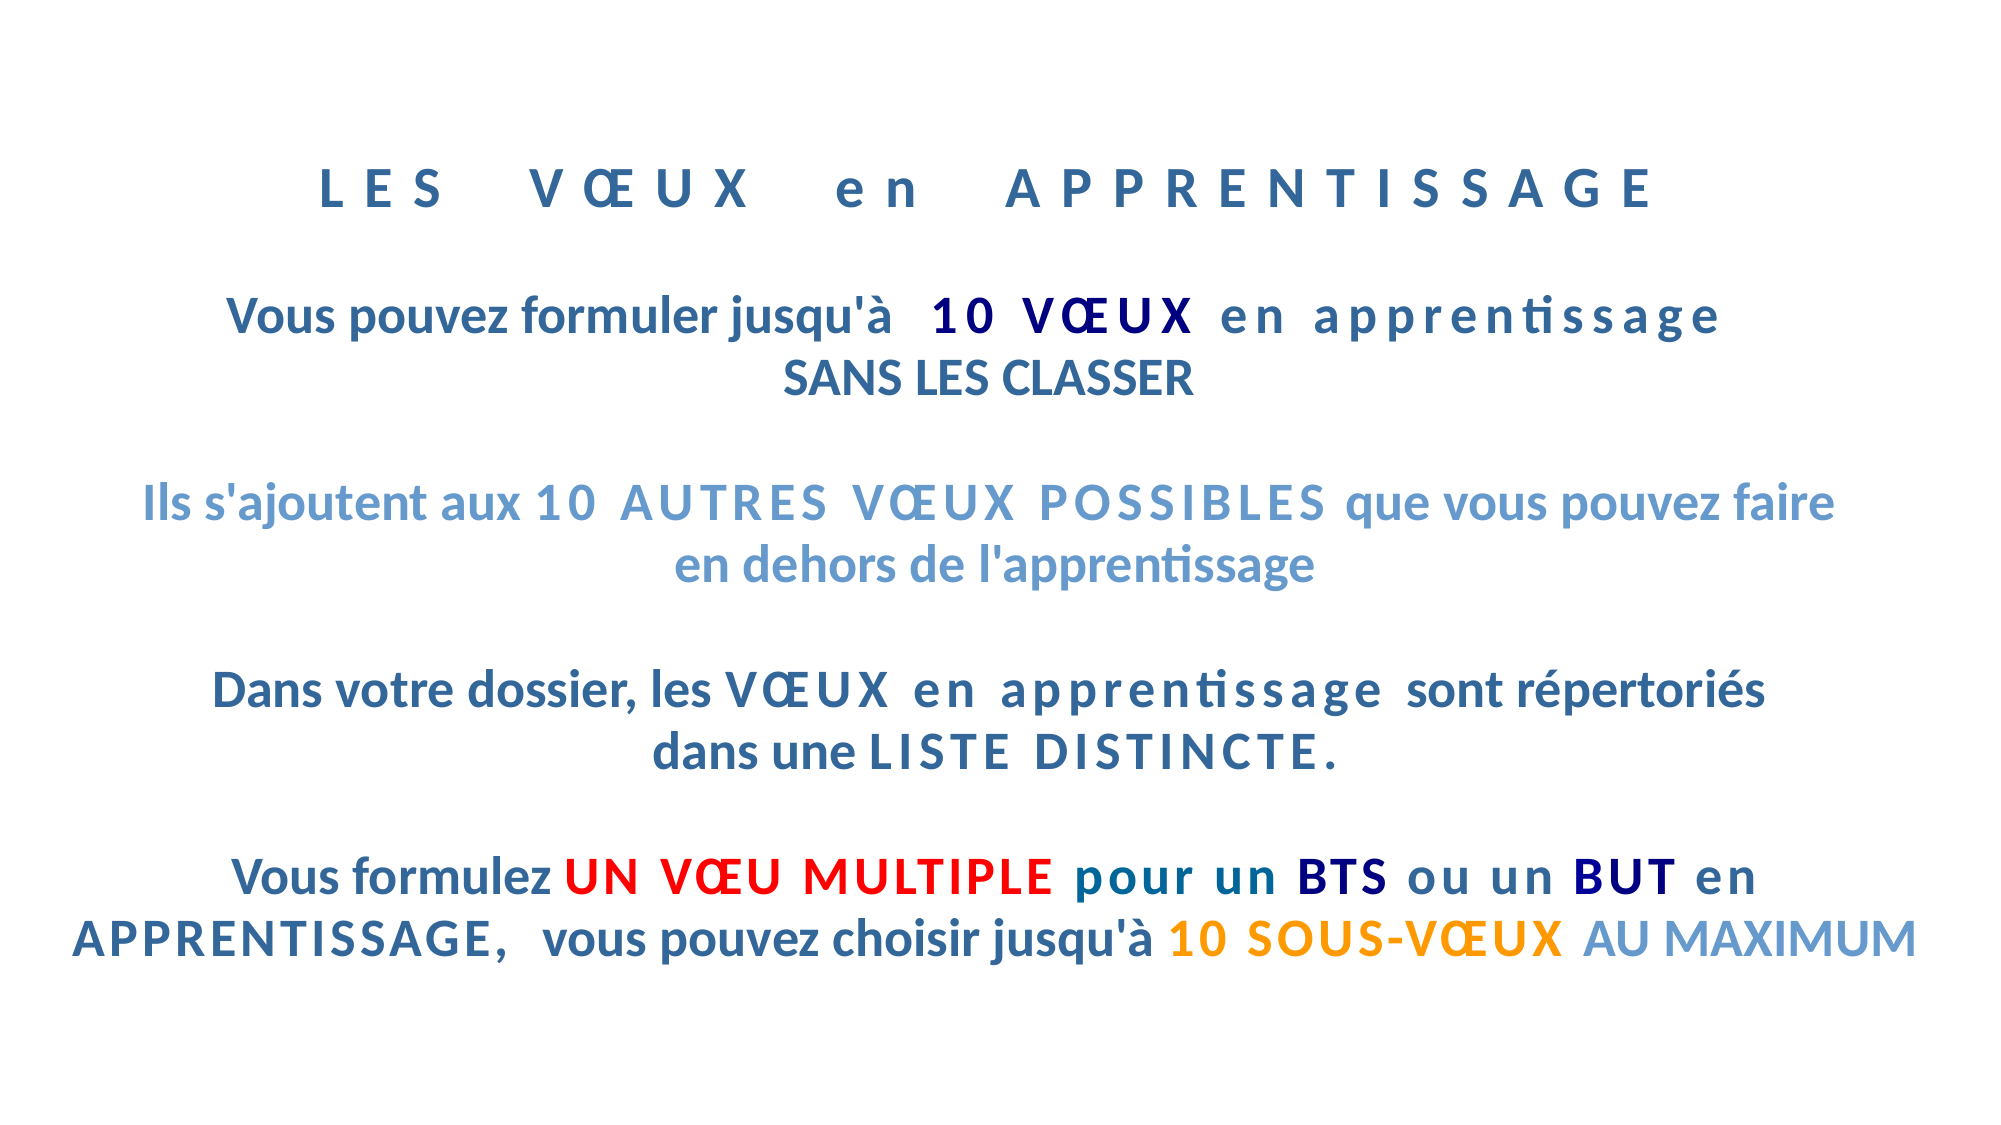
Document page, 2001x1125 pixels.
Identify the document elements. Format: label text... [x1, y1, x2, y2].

title LES VŒUX en APPRENTISSAGE Vous pouvez formuler jusqu'à 10 VŒUX en apprentissage SANS LES CLASSER Ils s'ajoutent aux 10 AUTRES VŒUX POSSIBLES que vous pouvez faire en dehors de l'apprentissage Dans votre dossier, les VŒUX en apprentissage sont répertoriés dans une LISTE DISTINCTE. Vous formulez UN VŒU MULTIPLE pour un BTS ou un BUT en APPRENTISSAGE, vous pouvez choisir jusqu'à 10 SOUS-VŒUX AU MAXIMUM [9, 0, 1982, 1125]
